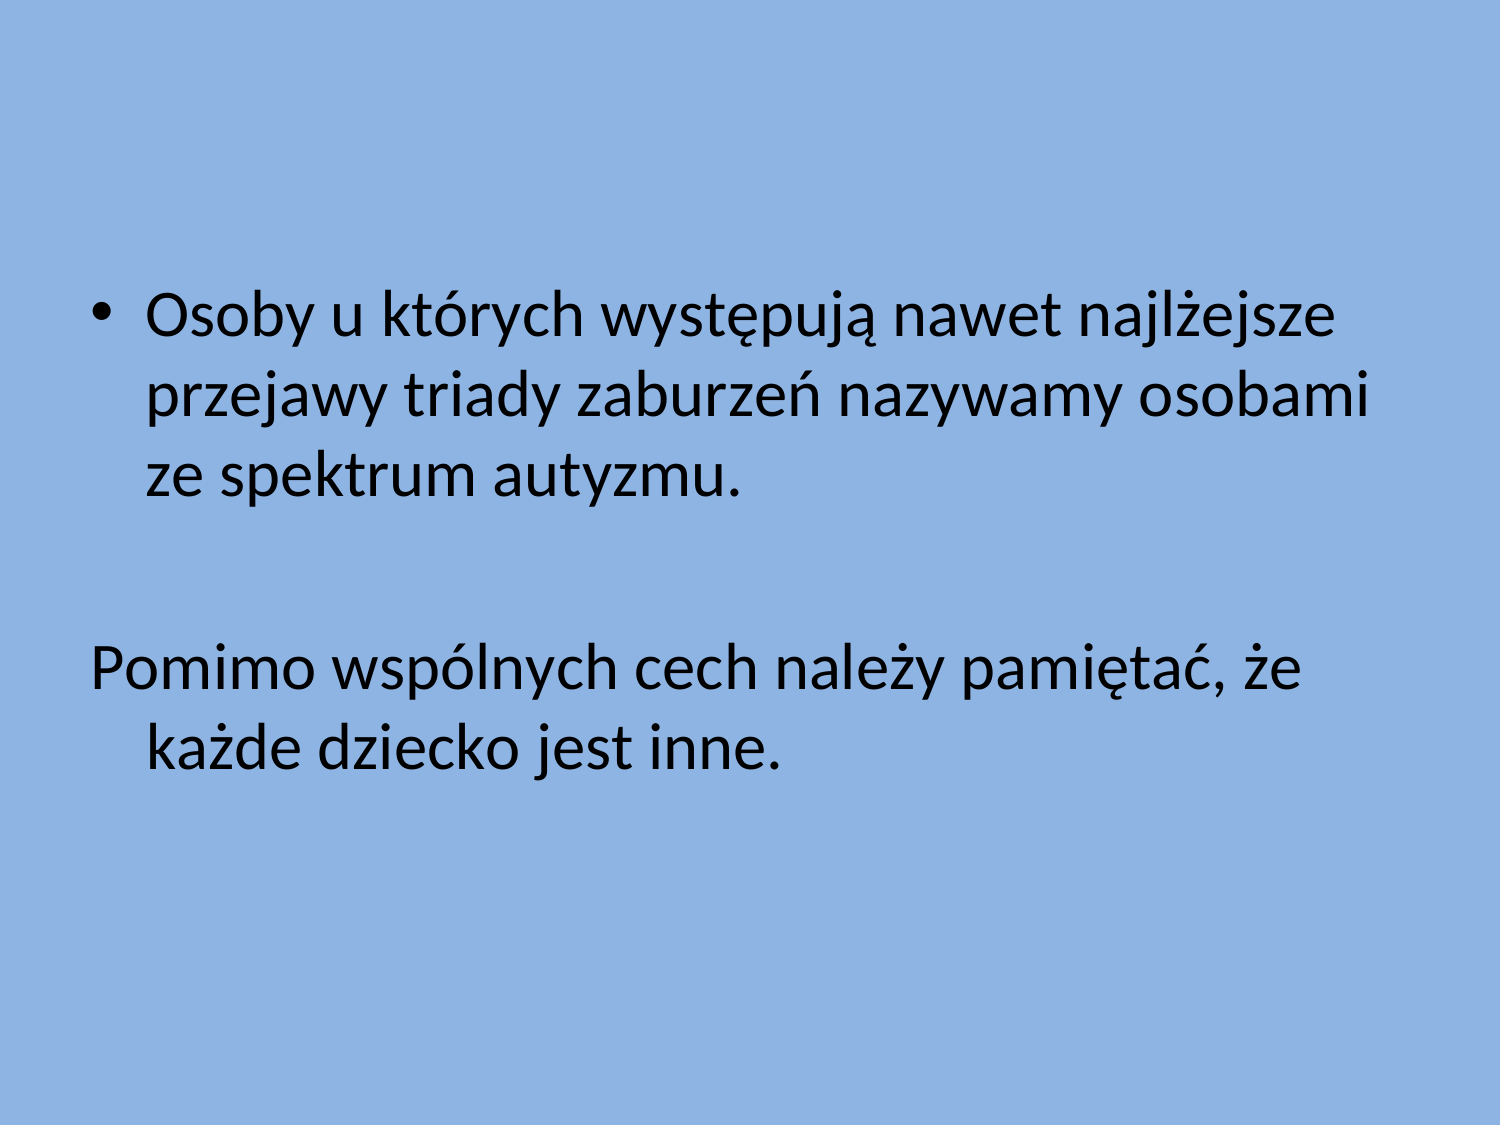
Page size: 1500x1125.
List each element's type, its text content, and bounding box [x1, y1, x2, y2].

text_box Osoby u których występują nawet najlżejsze przejawy triady zaburzeń nazywamy osobami ze spektrum autyzmu. Pomimo wspólnych cech należy pamiętać, że każde dziecko jest inne. [75, 262, 1426, 1005]
